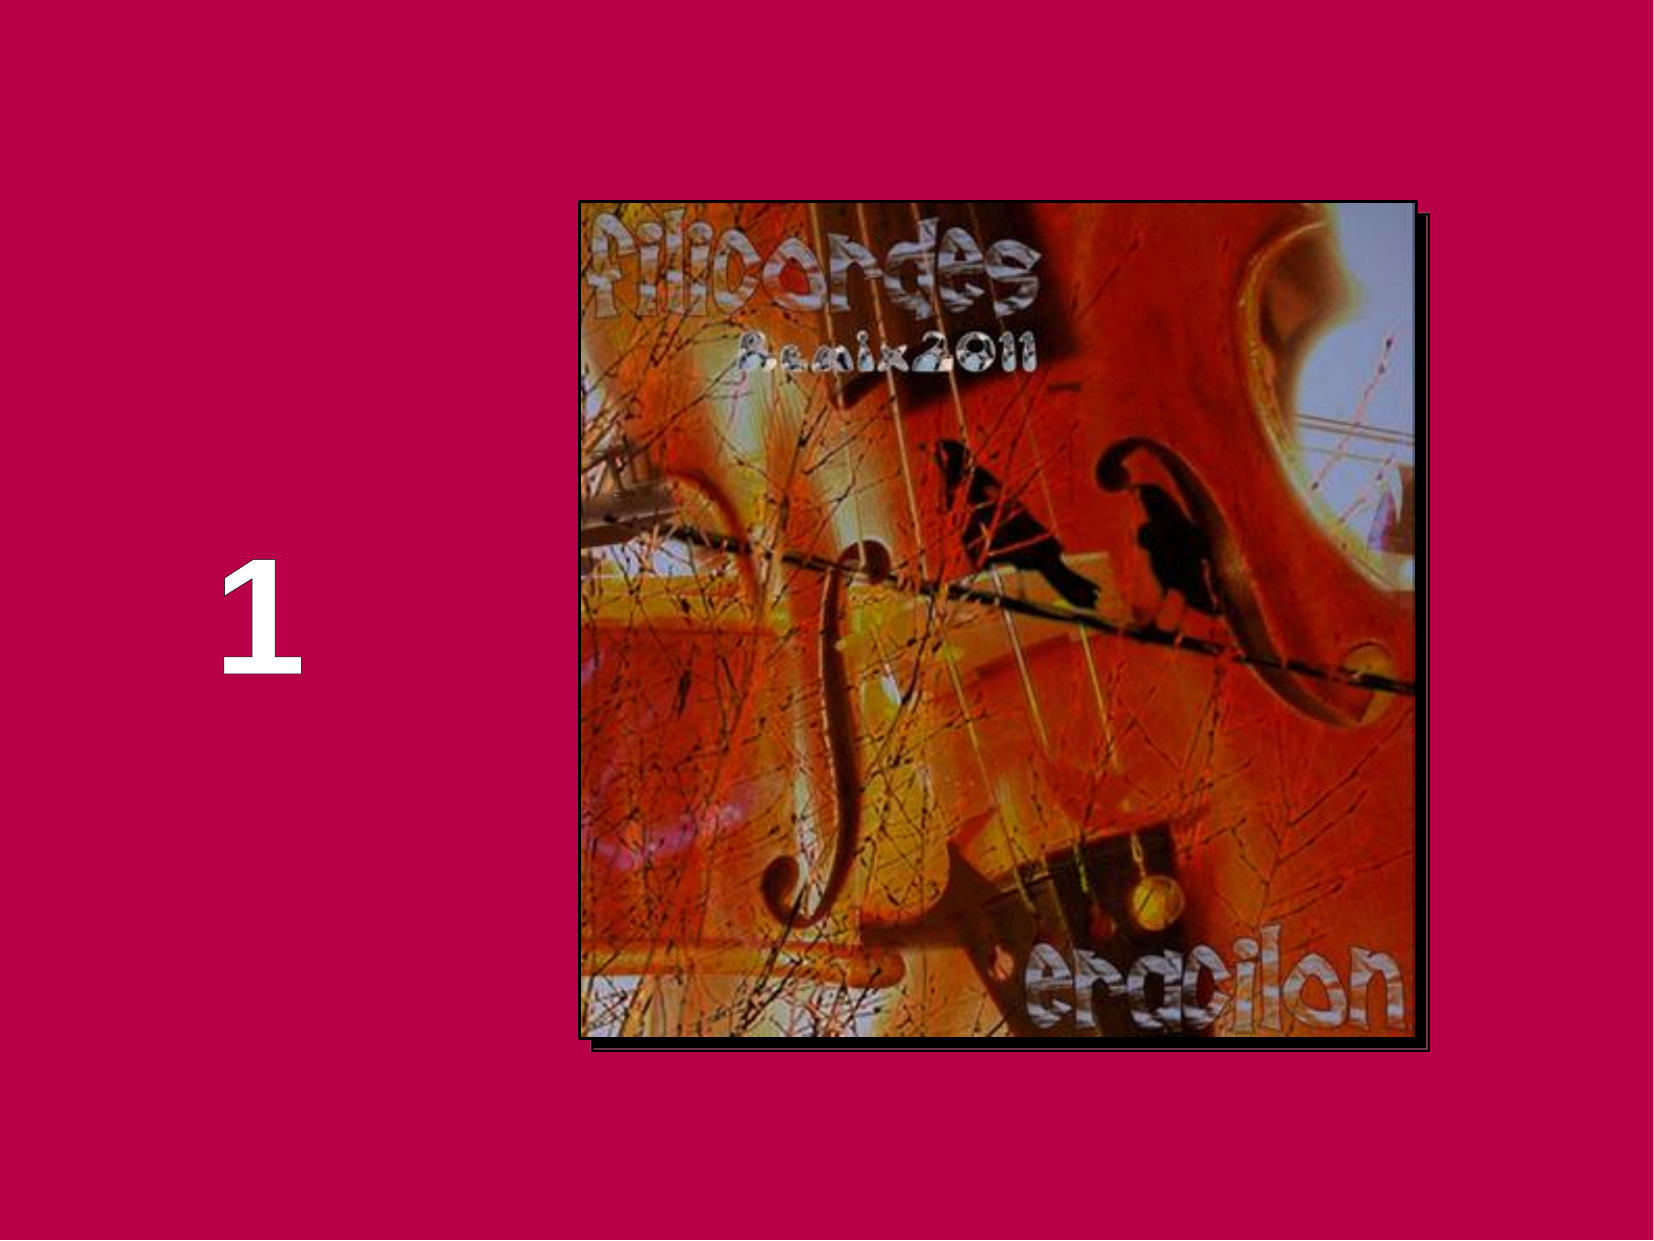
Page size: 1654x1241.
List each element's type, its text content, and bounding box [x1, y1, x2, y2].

picture [581, 203, 1415, 1037]
text_box 1 [198, 515, 349, 725]
